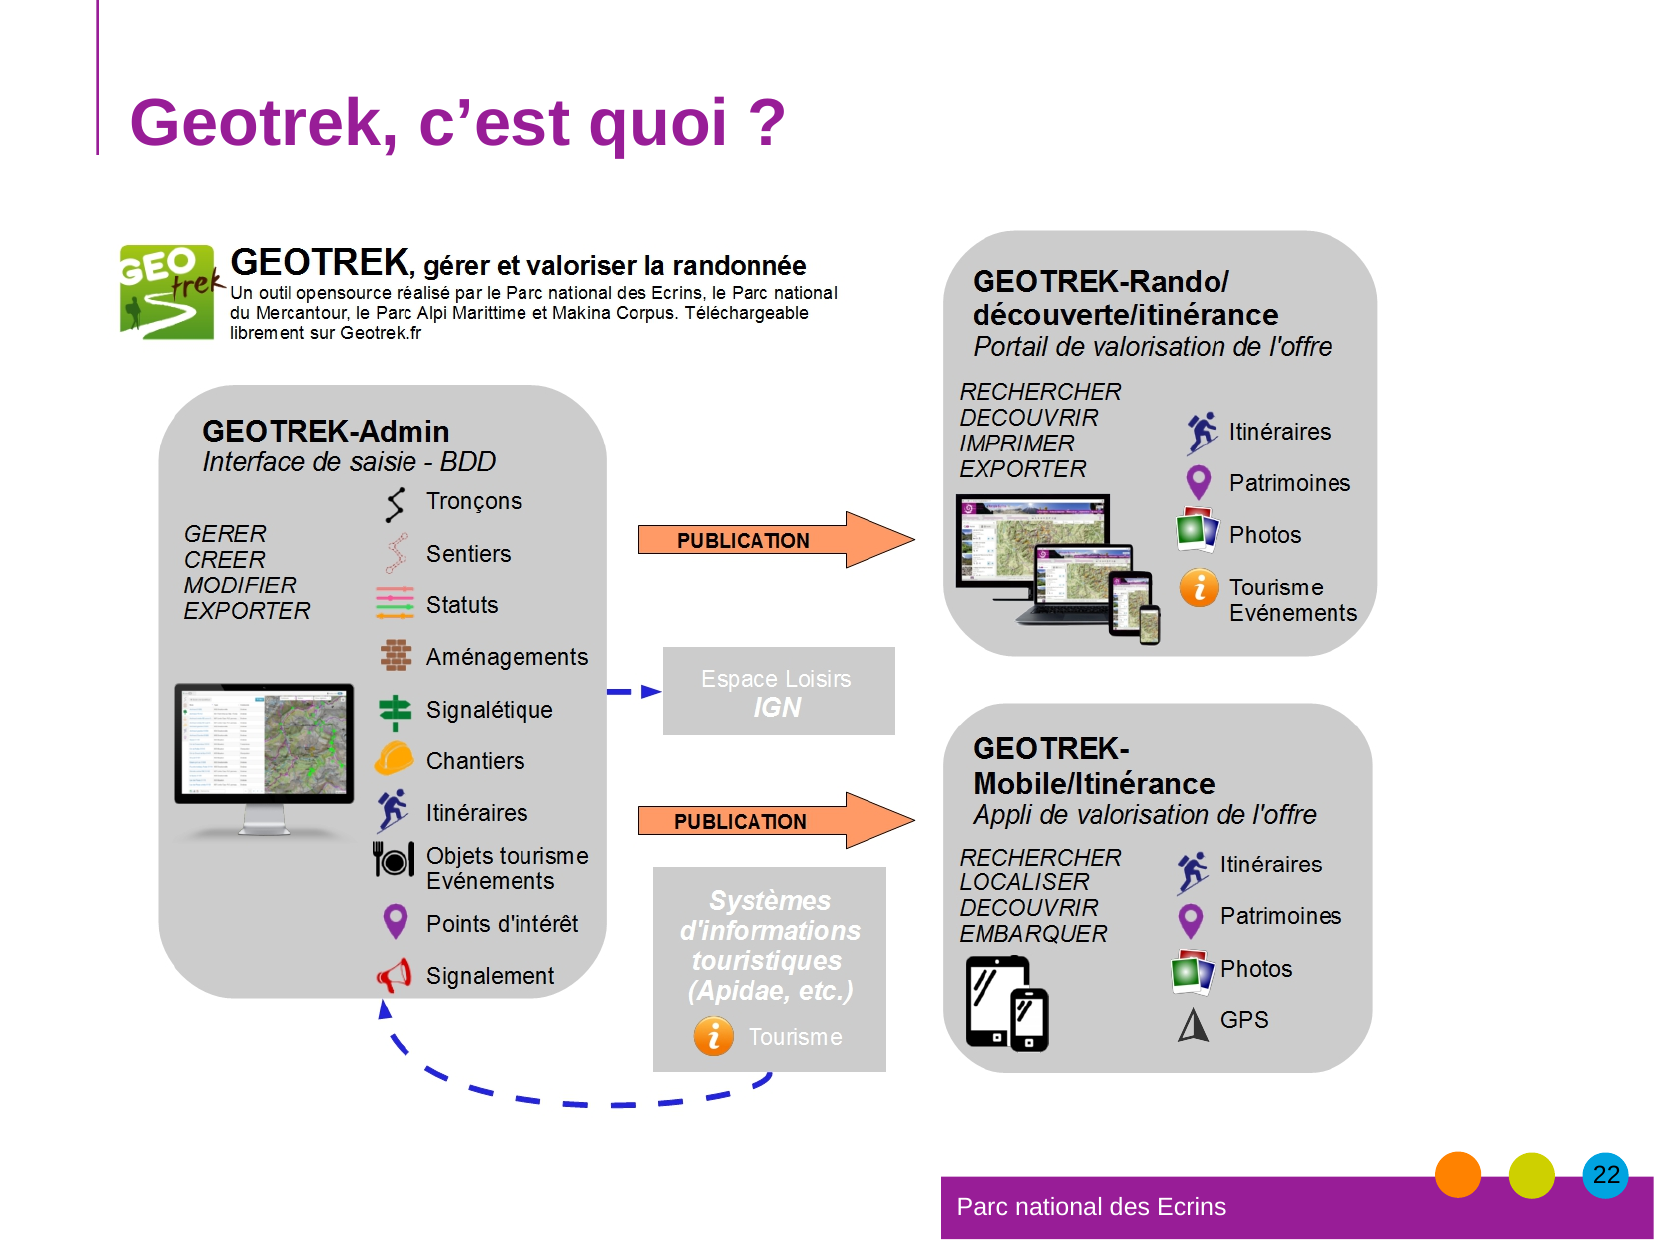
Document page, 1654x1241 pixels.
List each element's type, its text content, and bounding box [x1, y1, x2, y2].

title Geotrek, c’est quoi ? [129, 11, 1619, 160]
picture [59, 164, 1447, 1147]
